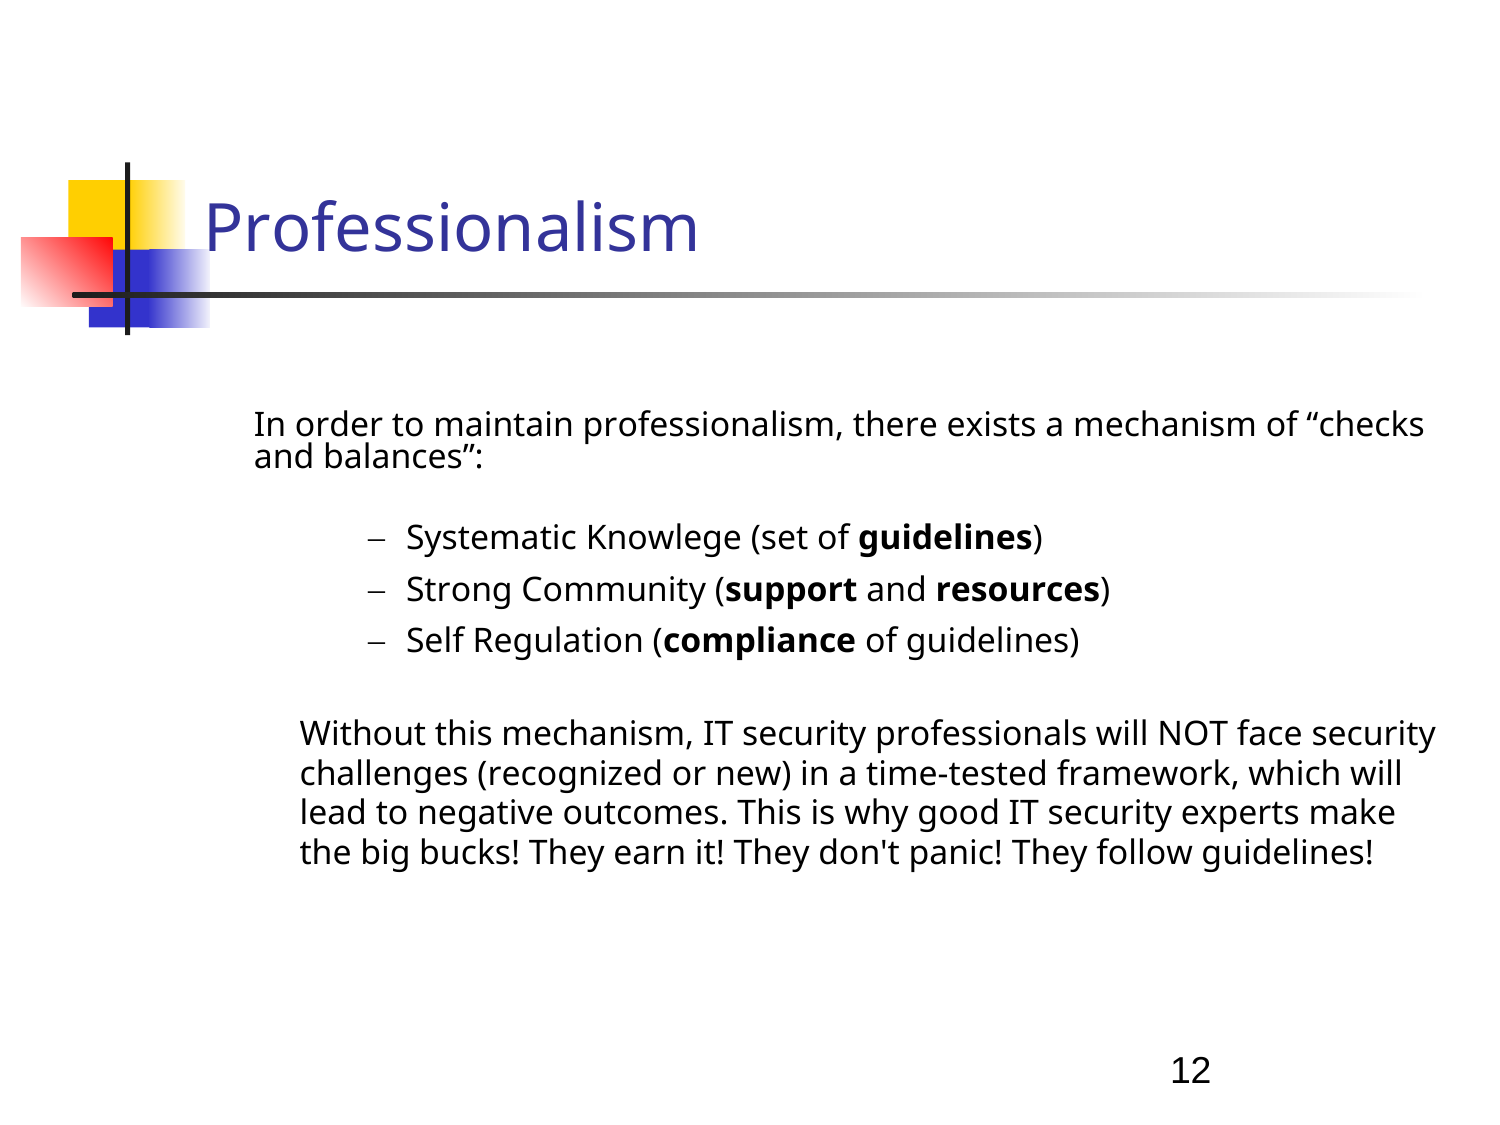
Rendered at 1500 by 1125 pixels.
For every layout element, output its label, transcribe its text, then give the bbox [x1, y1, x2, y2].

list In order to maintain professionalism, there exists a mechanism of “checks and balances”: Systematic Knowlege (set of guidelines) Strong Community (support and resources) Self Regulation (compliance of guidelines) Without this mechanism, IT security professionals will NOT face security challenges (recognized or new) in a time-tested framework, which will lead to negative outcomes. This is why good IT security experts make the big bucks! They earn it! They don't panic! They follow guidelines! [193, 331, 1469, 1007]
title Professionalism [188, 35, 1468, 276]
